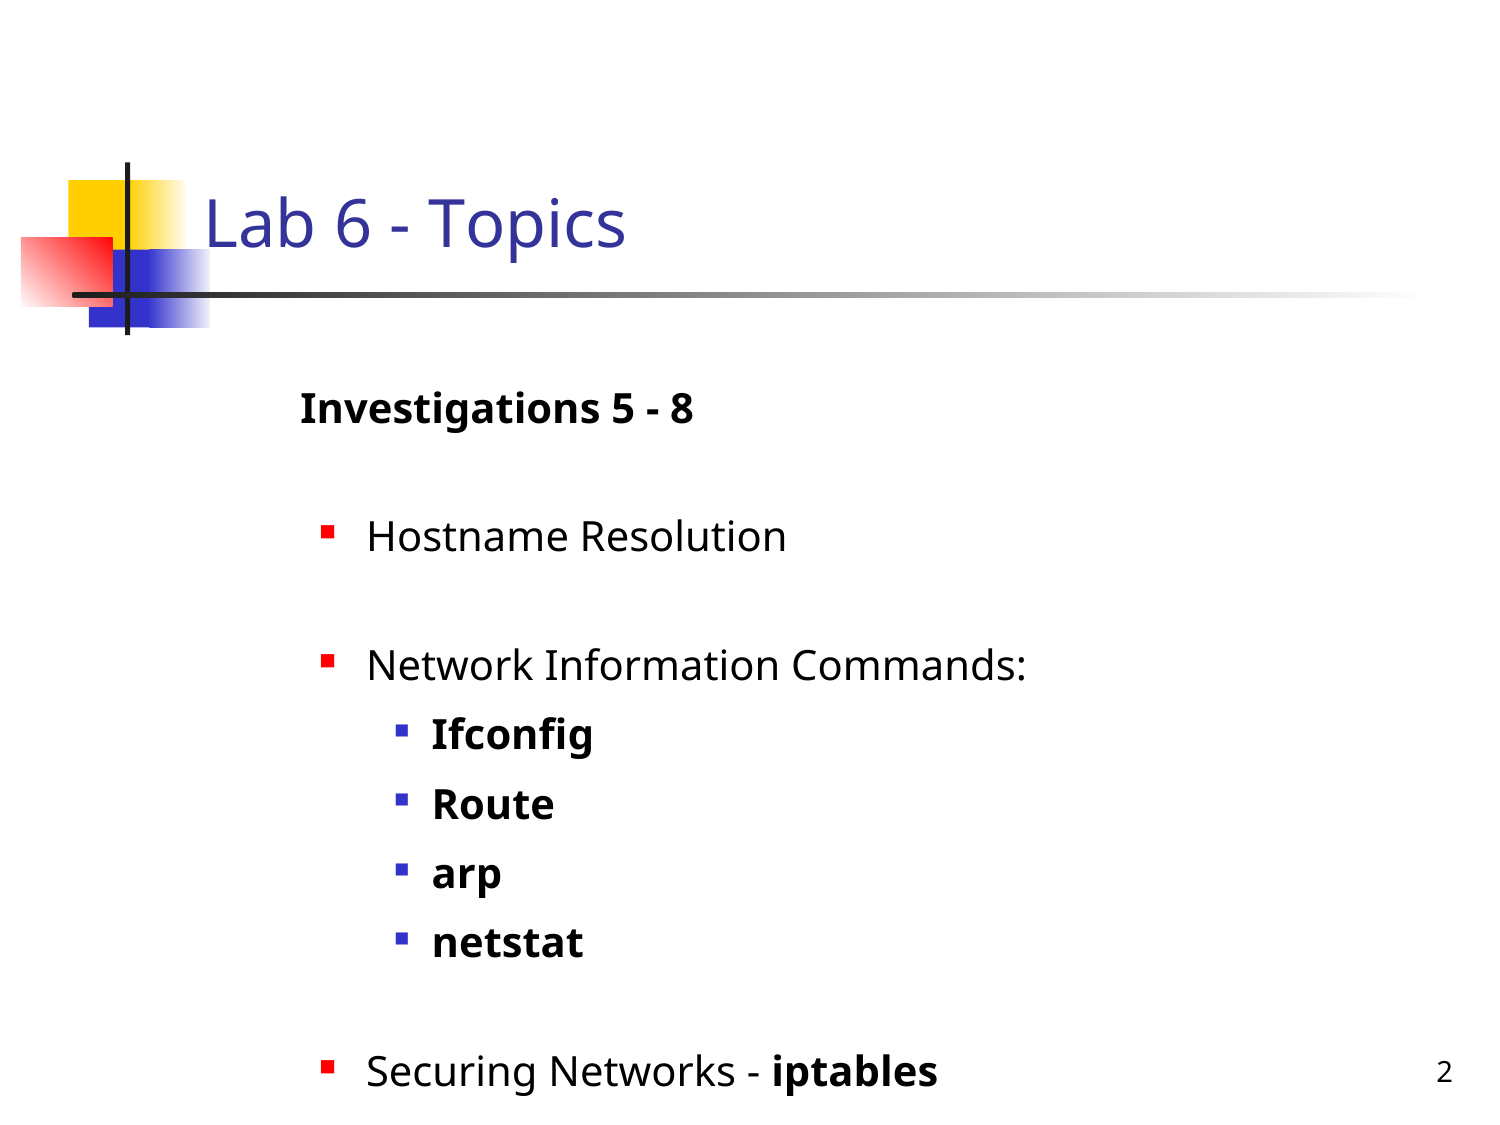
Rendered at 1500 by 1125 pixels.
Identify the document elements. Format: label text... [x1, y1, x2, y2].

list Investigations 5 - 8 Hostname Resolution Network Information Commands: Ifconfig Route arp netstat Securing Networks - iptables [229, 365, 1434, 1008]
title Lab 6 - Topics [188, 35, 1468, 276]
